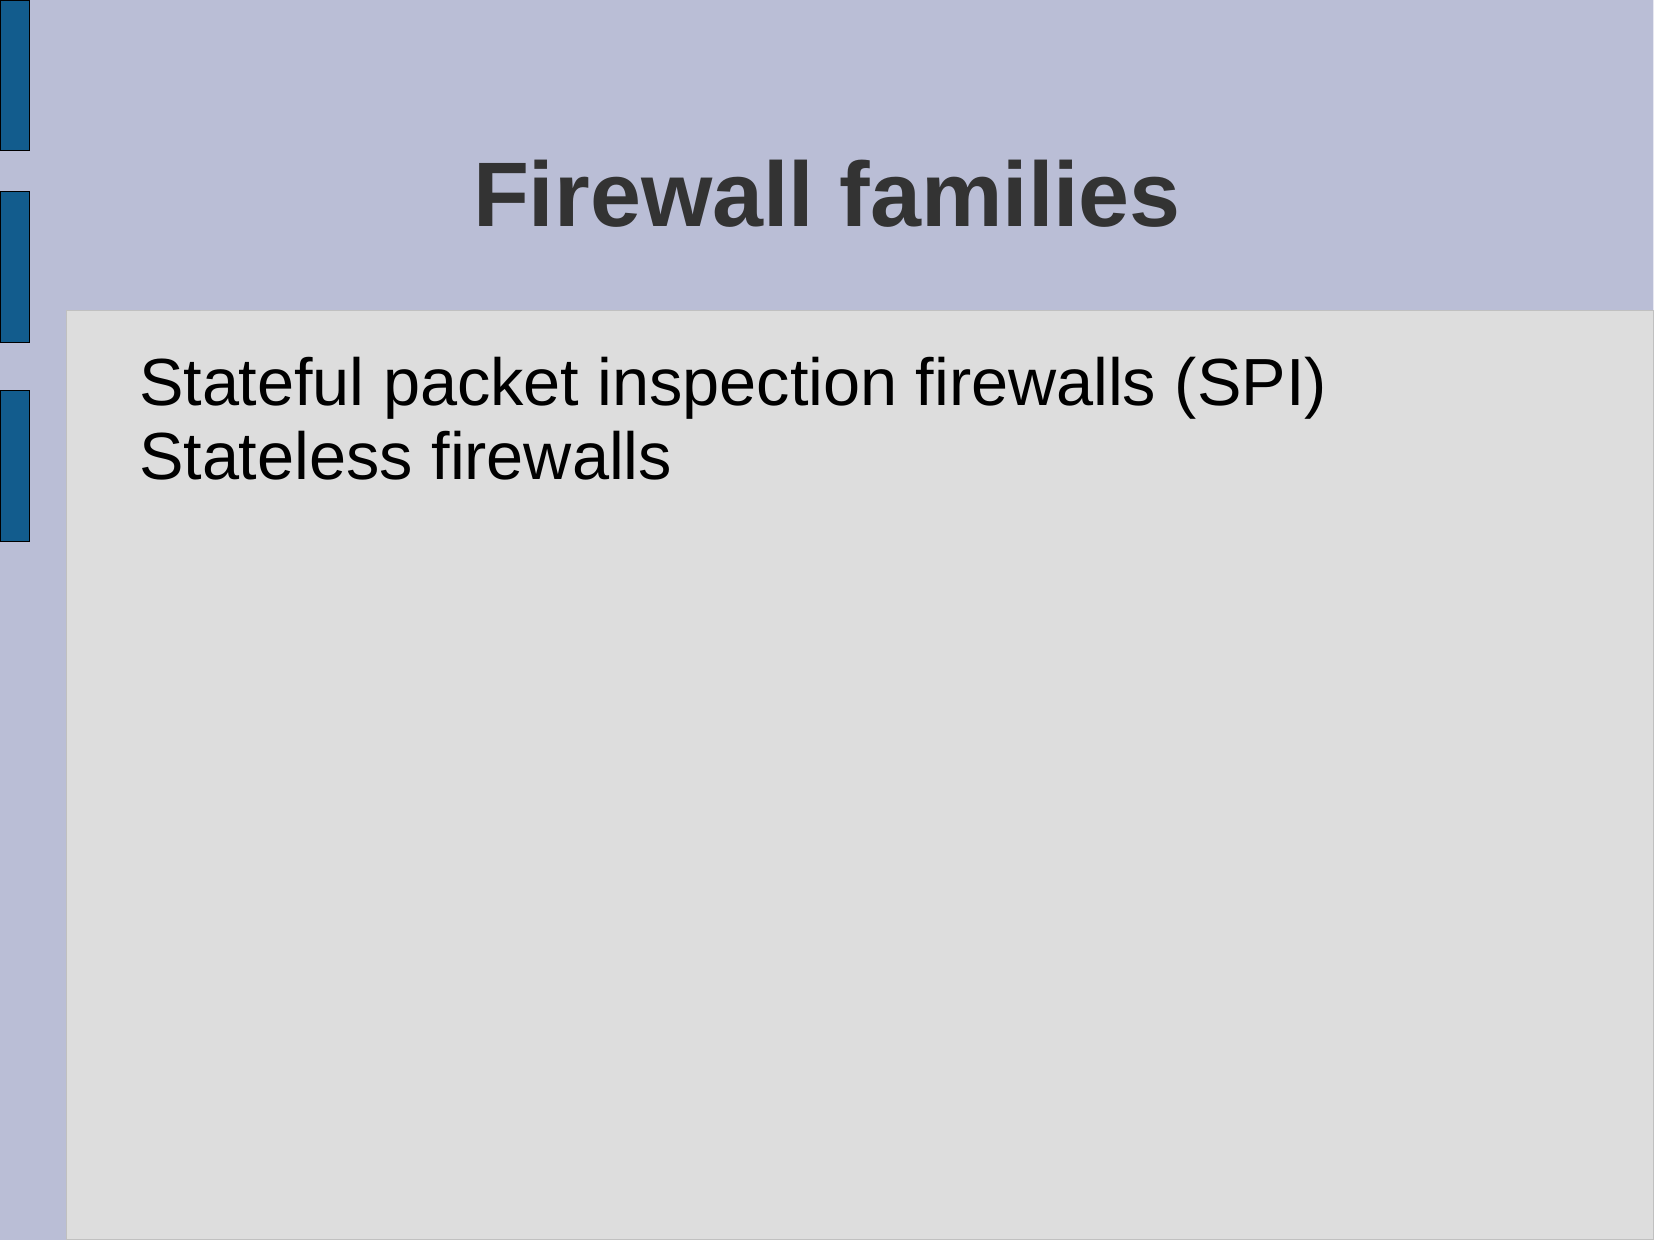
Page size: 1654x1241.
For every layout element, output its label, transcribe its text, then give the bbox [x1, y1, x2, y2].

title Firewall families [121, 91, 1534, 299]
list Stateful packet inspection firewalls (SPI) Stateless firewalls [121, 344, 1534, 1127]
